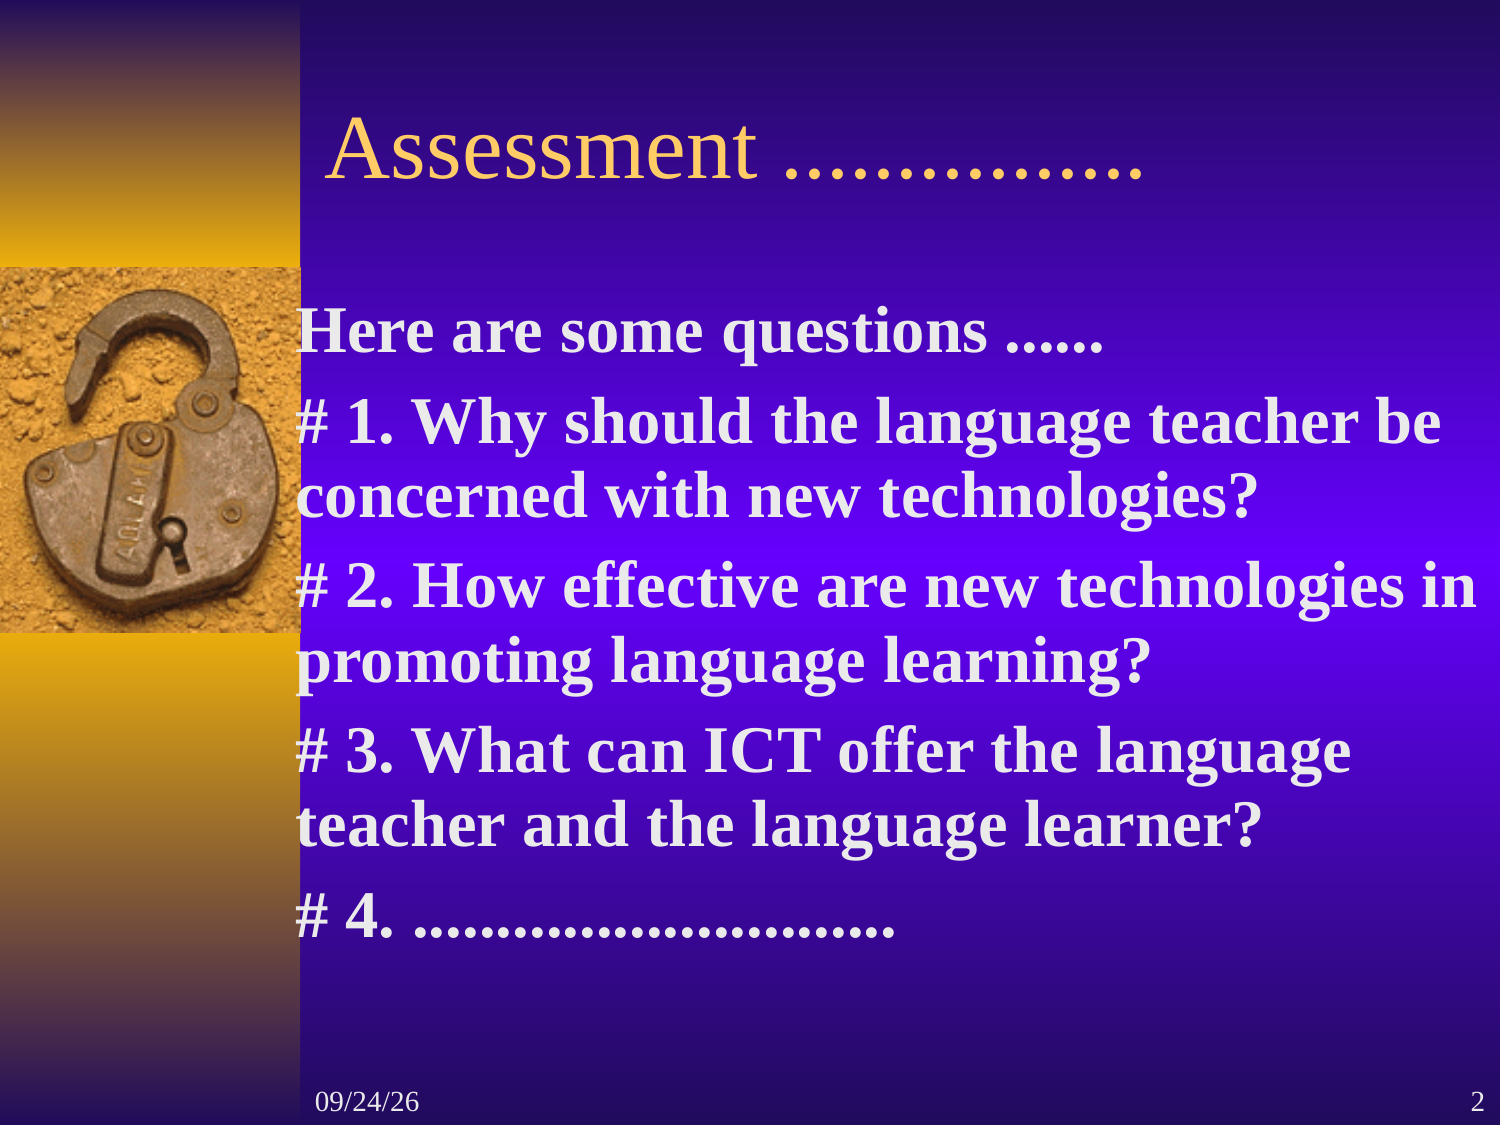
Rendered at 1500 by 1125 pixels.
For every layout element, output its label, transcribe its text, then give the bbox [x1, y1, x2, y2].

picture [0, 267, 295, 633]
title Assessment ................ [324, 59, 1463, 237]
subtitle Here are some questions ...... # 1. Why should the language teacher be concerned with new technologies? # 2. How effective are new technologies in promoting language learning? # 3. What can ICT offer the language teacher and the language learner? # 4. ............................. [295, 241, 1490, 1004]
